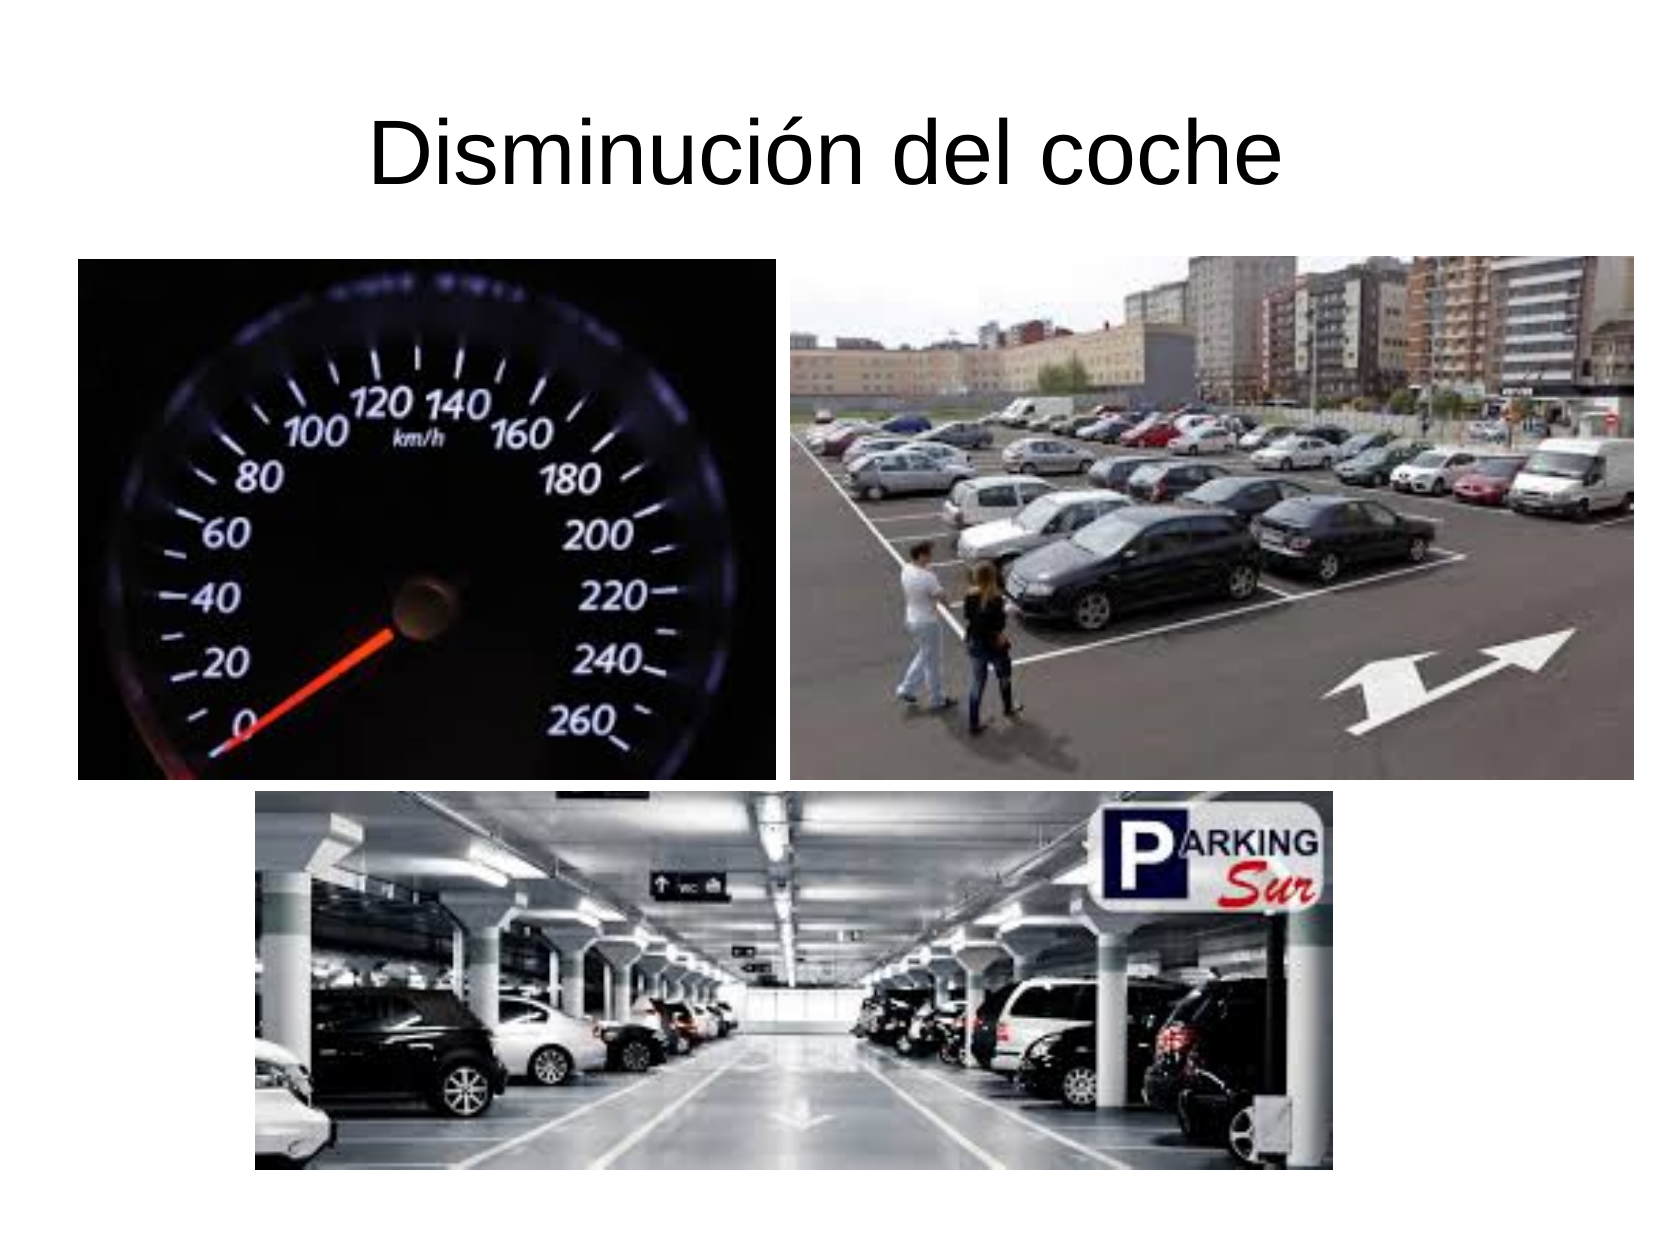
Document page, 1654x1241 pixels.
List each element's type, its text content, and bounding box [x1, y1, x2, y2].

picture [78, 259, 776, 780]
picture [255, 791, 1333, 1170]
title Disminución del coche [82, 49, 1571, 257]
picture [790, 256, 1634, 780]
